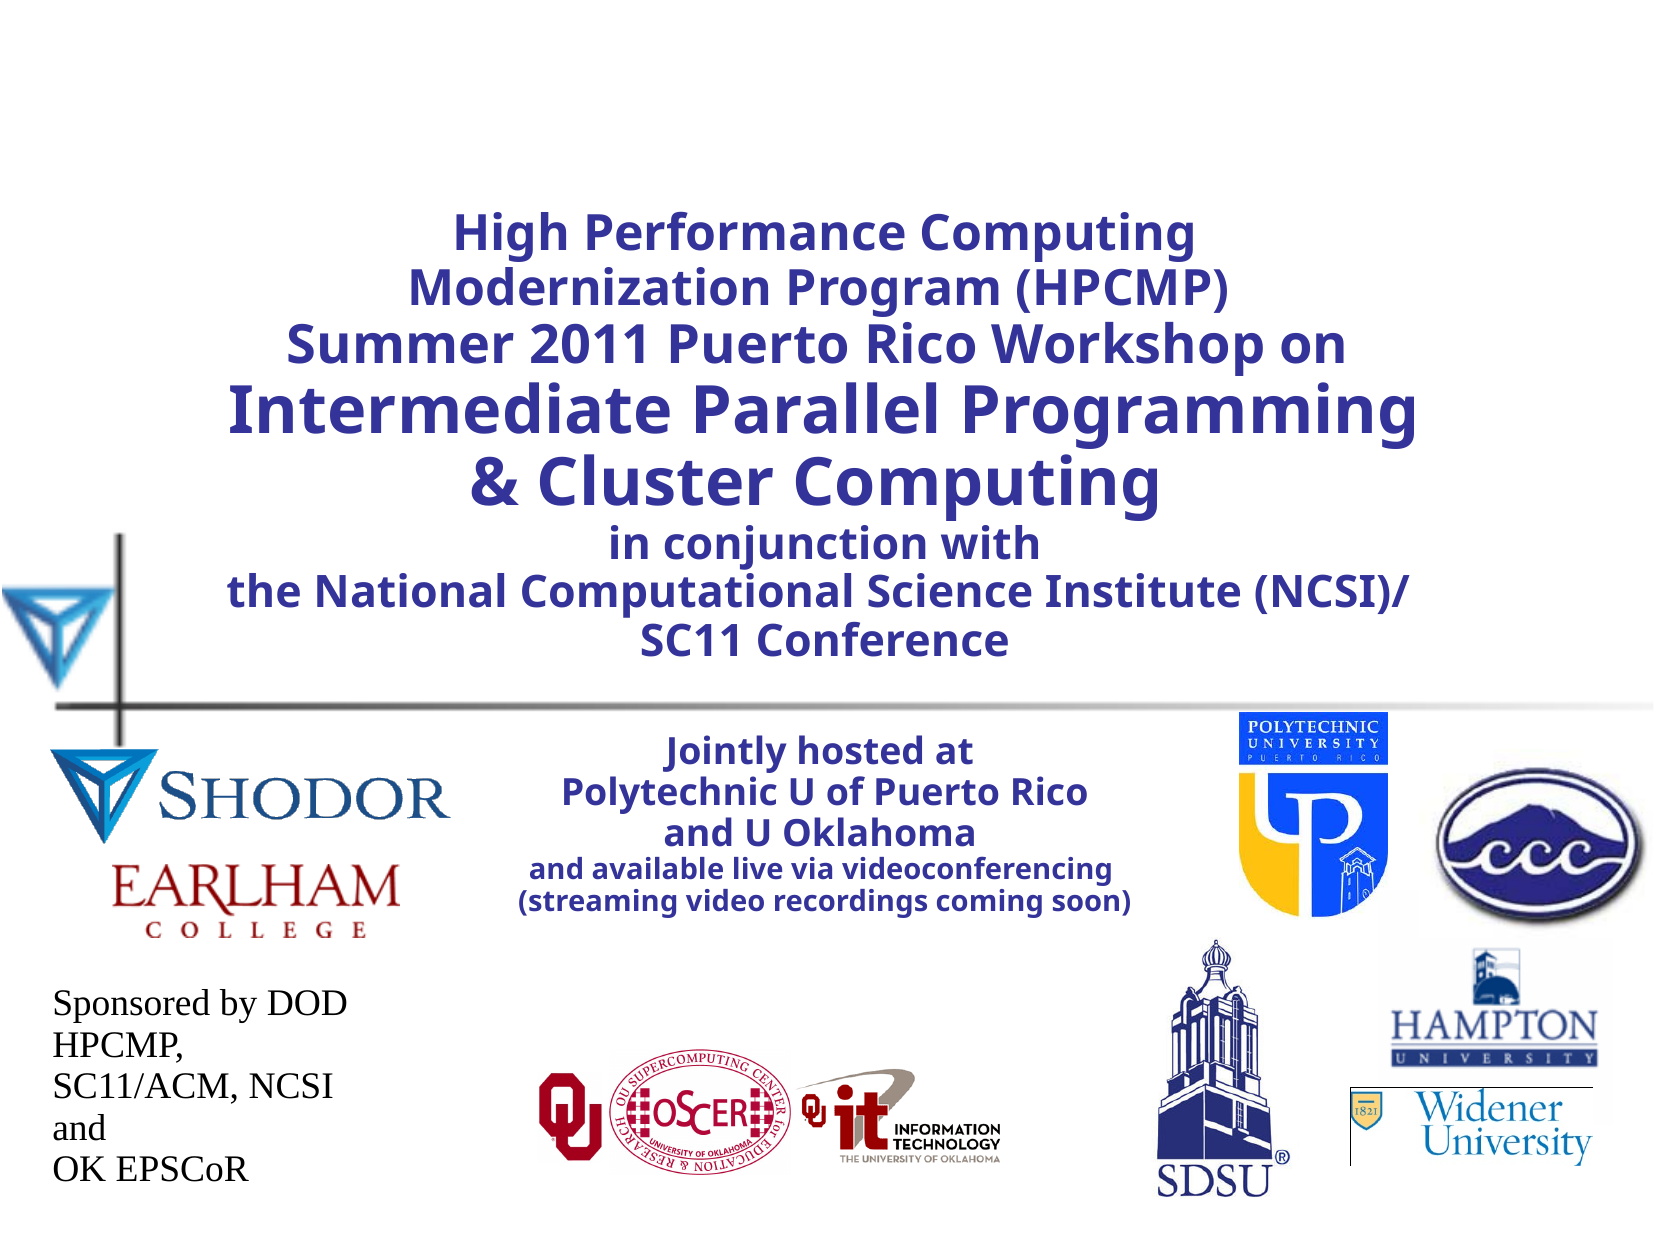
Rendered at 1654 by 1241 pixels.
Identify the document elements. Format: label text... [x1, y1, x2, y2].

picture [537, 1071, 603, 1163]
picture [1239, 524, 1654, 1166]
picture [2, 524, 451, 844]
picture [1137, 937, 1313, 1201]
picture [112, 864, 400, 938]
text_box High Performance Computing Modernization Program (HPCMP) Summer 2011 Puerto Rico Workshop on Intermediate Parallel Programming & Cluster Computing in conjunction with the National Computational Science Institute (NCSI)/ SC11 Conference Jointly hosted at Polytechnic U of Puerto Rico and U Oklahoma and available live via videoconferencing (streaming video recordings coming soon) [112, 187, 1538, 938]
picture [609, 1049, 1013, 1175]
picture [110, 771, 137, 816]
text_box Sponsored by DOD HPCMP, SC11/ACM, NCSI and OK EPSCoR [37, 975, 376, 1201]
